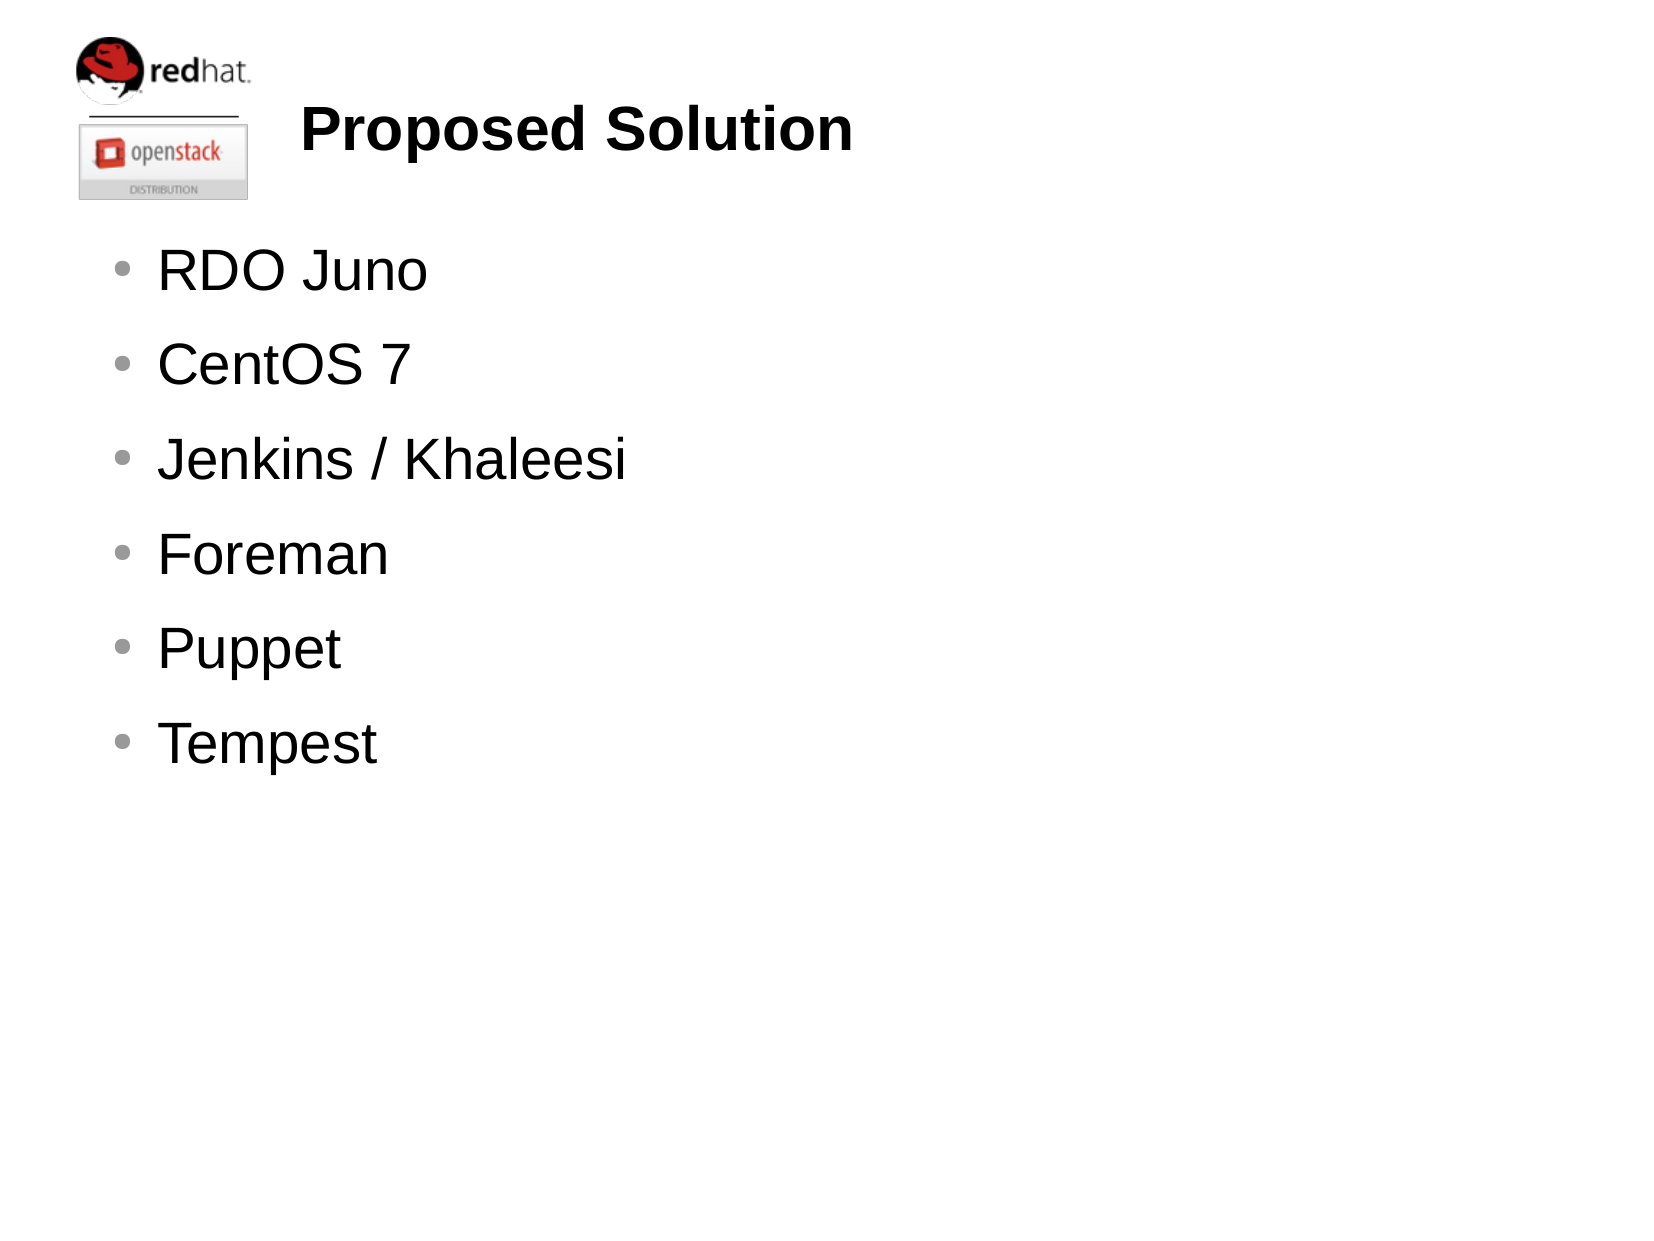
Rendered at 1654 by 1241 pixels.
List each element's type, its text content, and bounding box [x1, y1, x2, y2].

list RDO Juno CentOS 7 Jenkins / Khaleesi Foreman Puppet Tempest [82, 237, 1571, 1032]
picture [75, 37, 252, 204]
title Proposed Solution [300, 35, 1571, 223]
